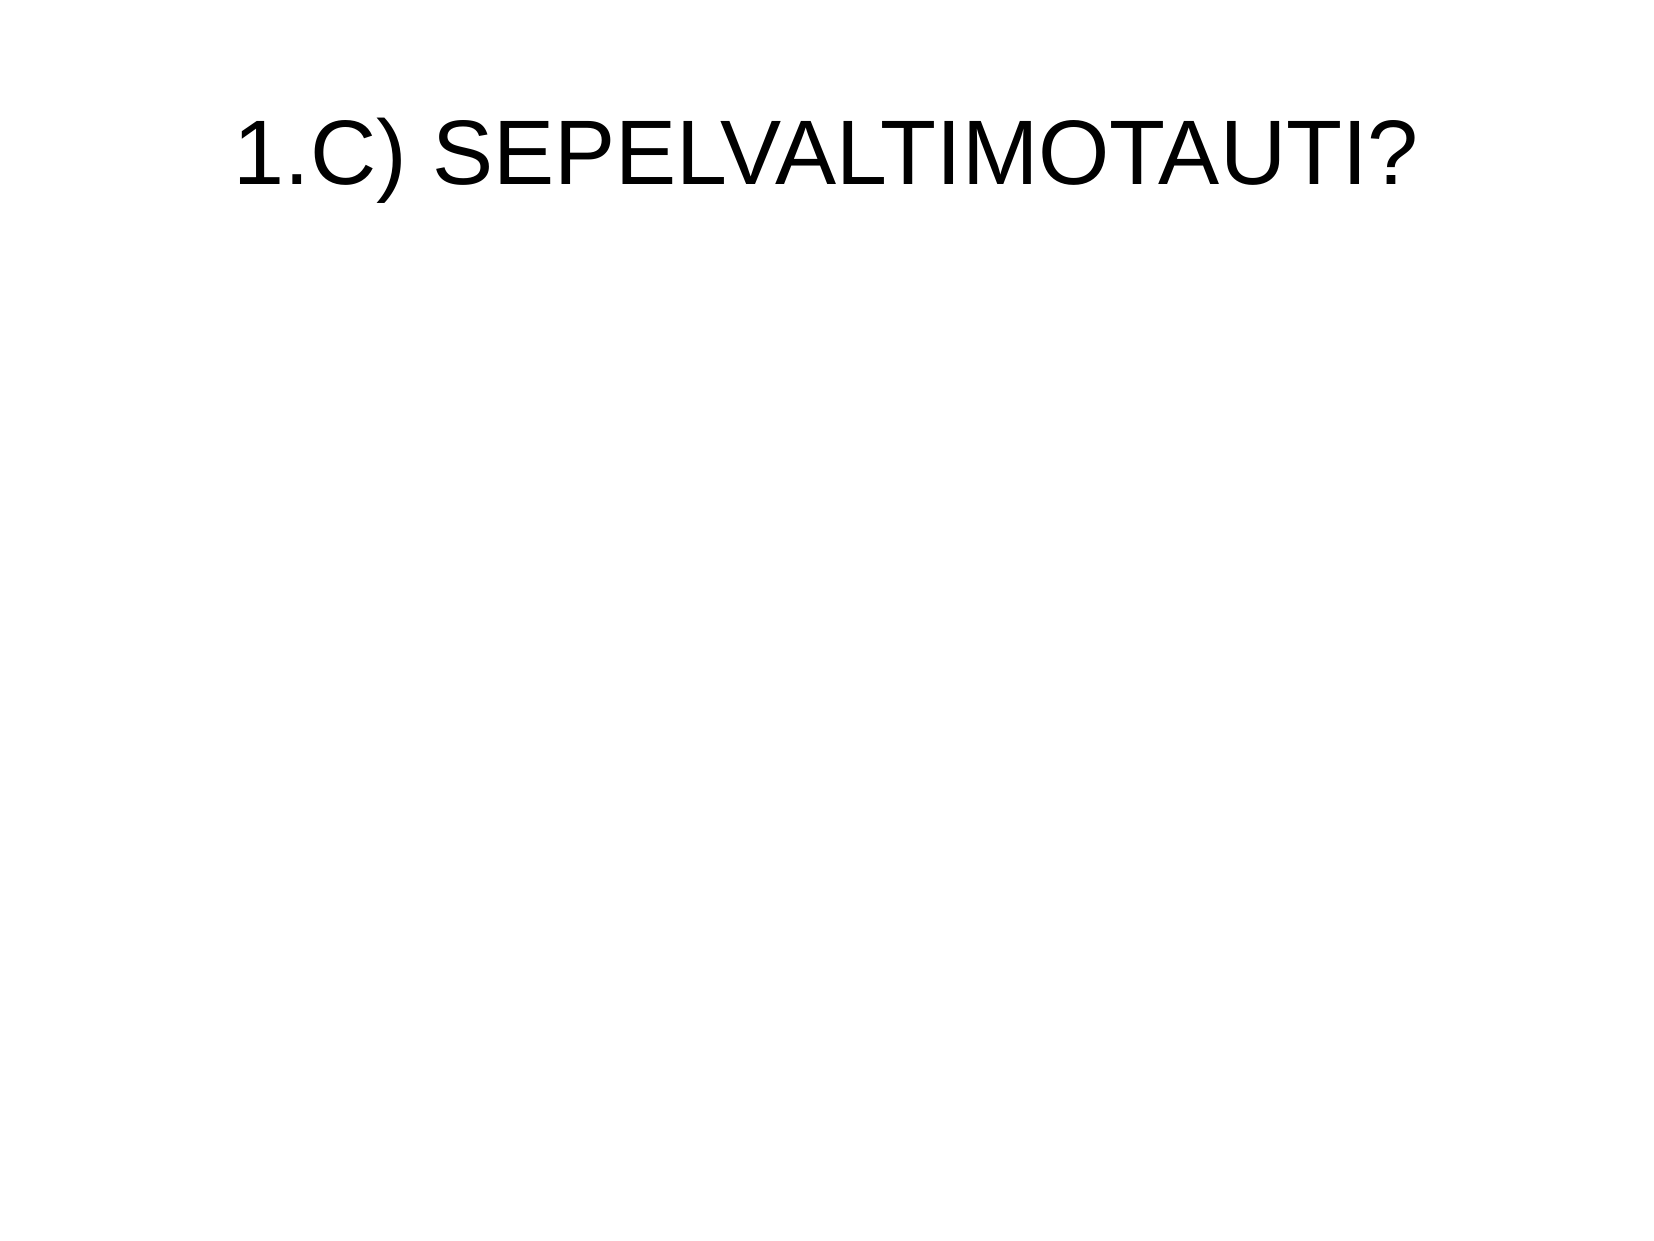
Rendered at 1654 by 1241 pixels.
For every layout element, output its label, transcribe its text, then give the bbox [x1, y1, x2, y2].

title 1.C) SEPELVALTIMOTAUTI? [82, 49, 1571, 257]
